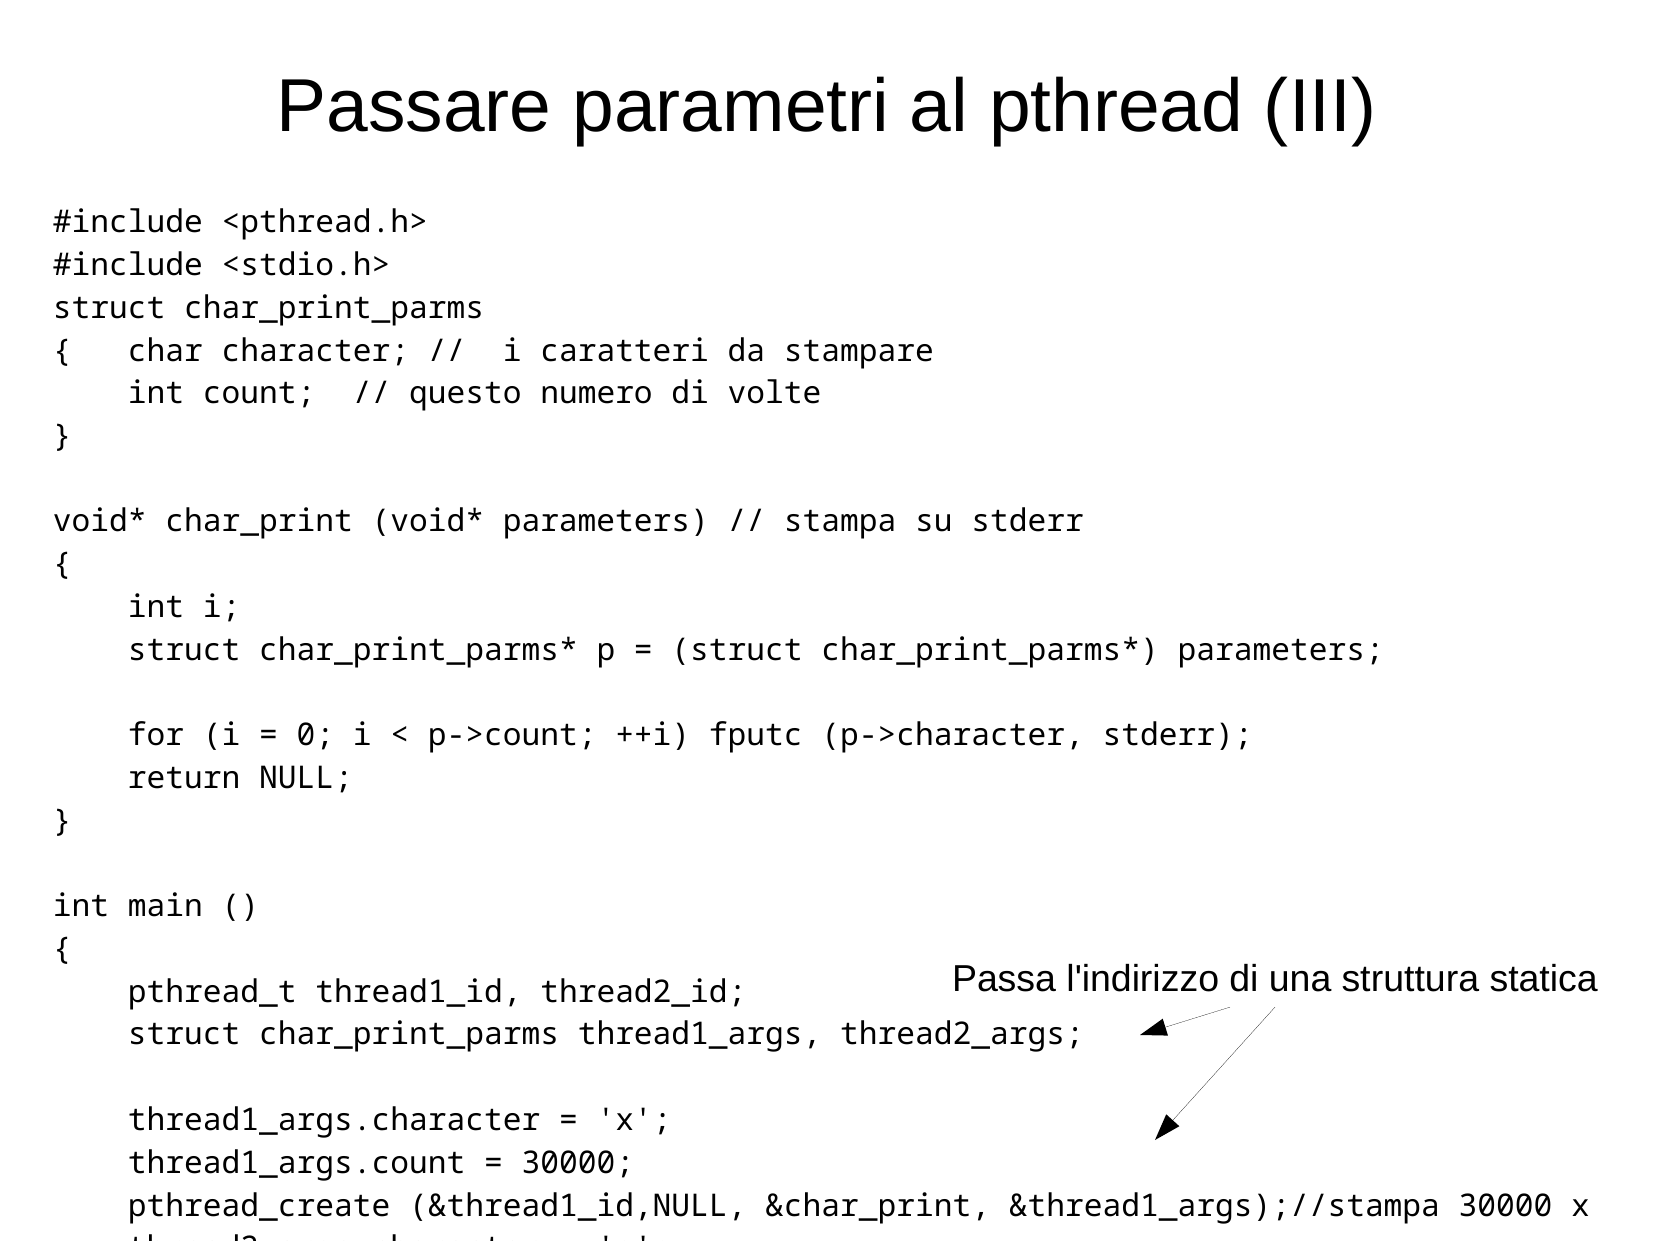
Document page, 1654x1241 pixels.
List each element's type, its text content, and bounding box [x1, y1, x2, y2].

text_box #include <pthread.h> #include <stdio.h> struct char_print_parms { char character; // i caratteri da stampare int count; // questo numero di volte } void* char_print (void* parameters) // stampa su stderr { int i; struct char_print_parms* p = (struct char_print_parms*) parameters; for (i = 0; i < p->count; ++i) fputc (p->character, stderr); return NULL; } int main () { pthread_t thread1_id, thread2_id; struct char_print_parms thread1_args, thread2_args; thread1_args.character = 'x'; thread1_args.count = 30000; pthread_create (&thread1_id,NULL, &char_print, &thread1_args);//stampa 30000 x thread2_args.character = 'o'; thread2_args.count = 20000; pthread_create (&thread2_id, NULL, &char_print, &thread2_args);//stampa 20000 o } [38, 191, 1654, 1229]
title Passare parametri al pthread (III) [82, 2, 1571, 191]
text_box Passa l'indirizzo di una struttura statica [937, 950, 1643, 1008]
